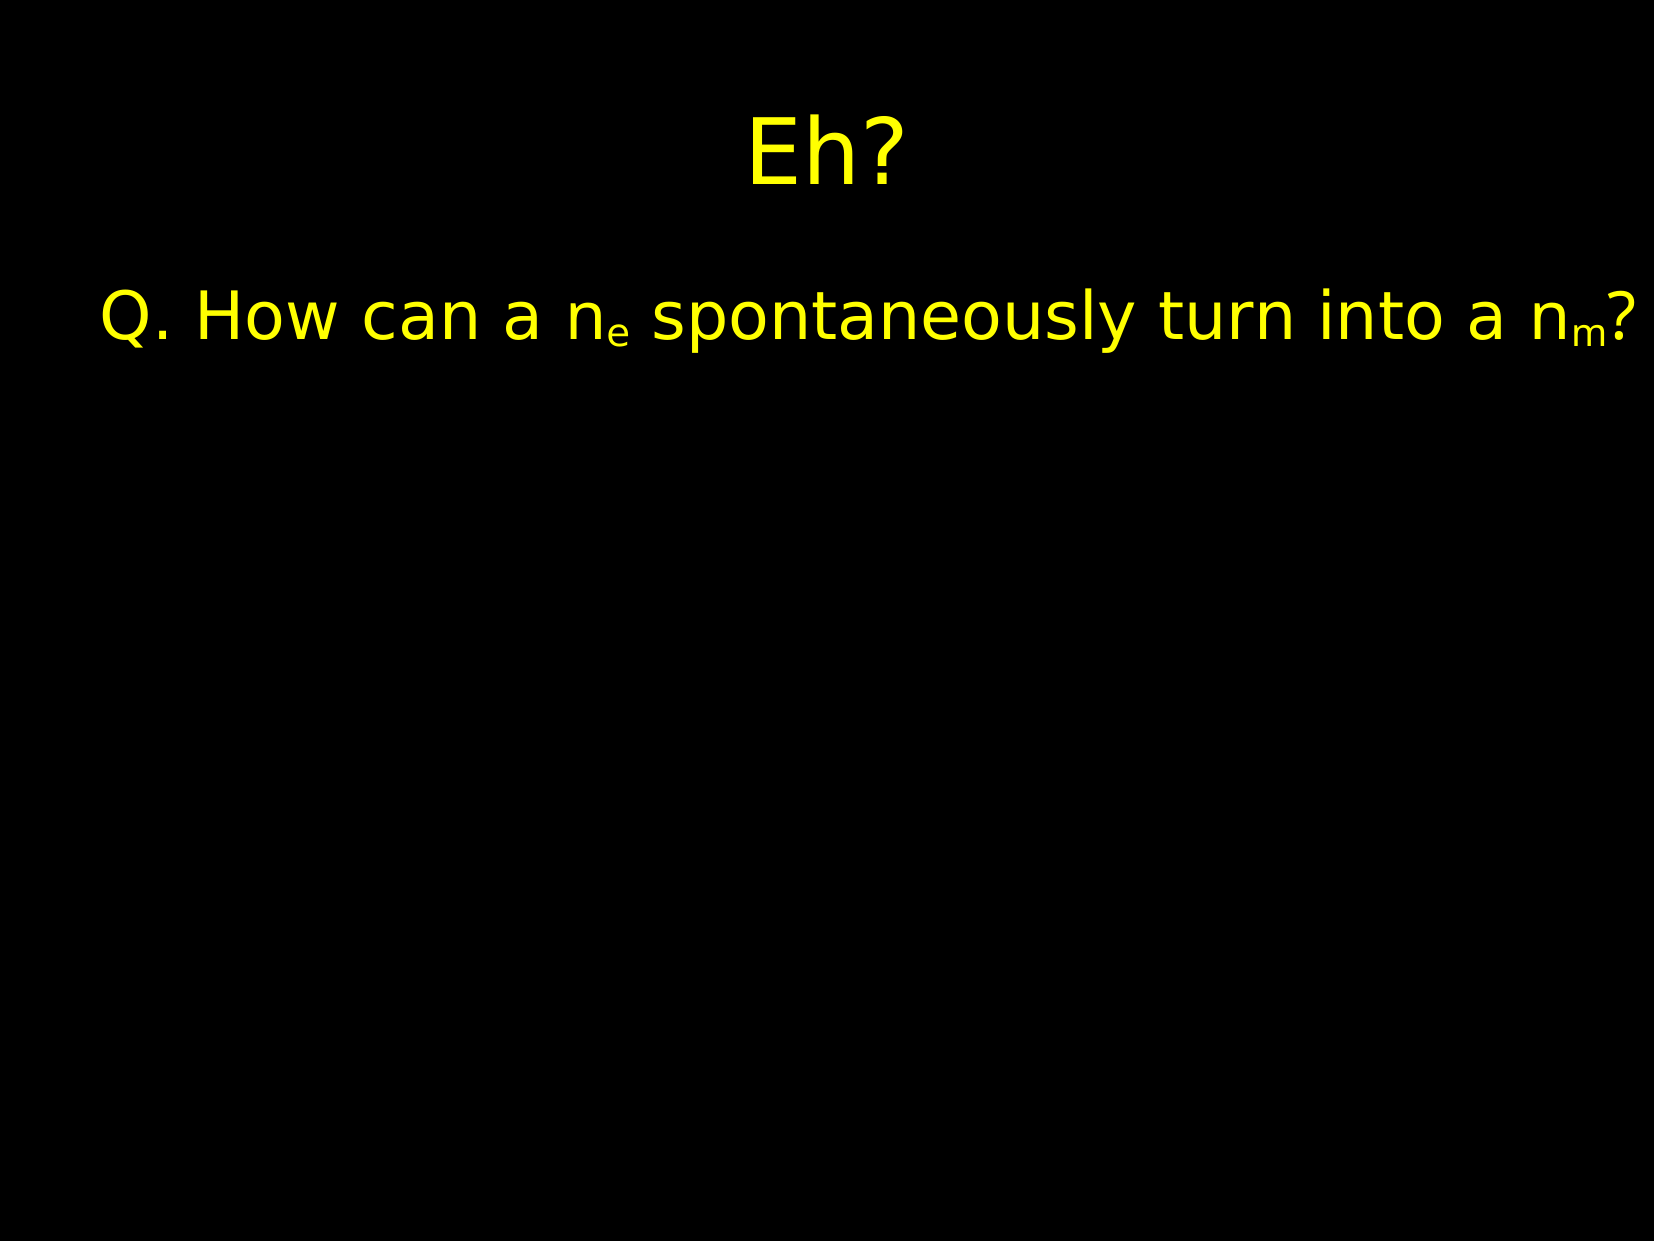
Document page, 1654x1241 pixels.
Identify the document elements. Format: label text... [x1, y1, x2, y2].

title Eh? [82, 56, 1571, 250]
text_box Q. How can a ne spontaneously turn into a nm? [85, 261, 1625, 384]
